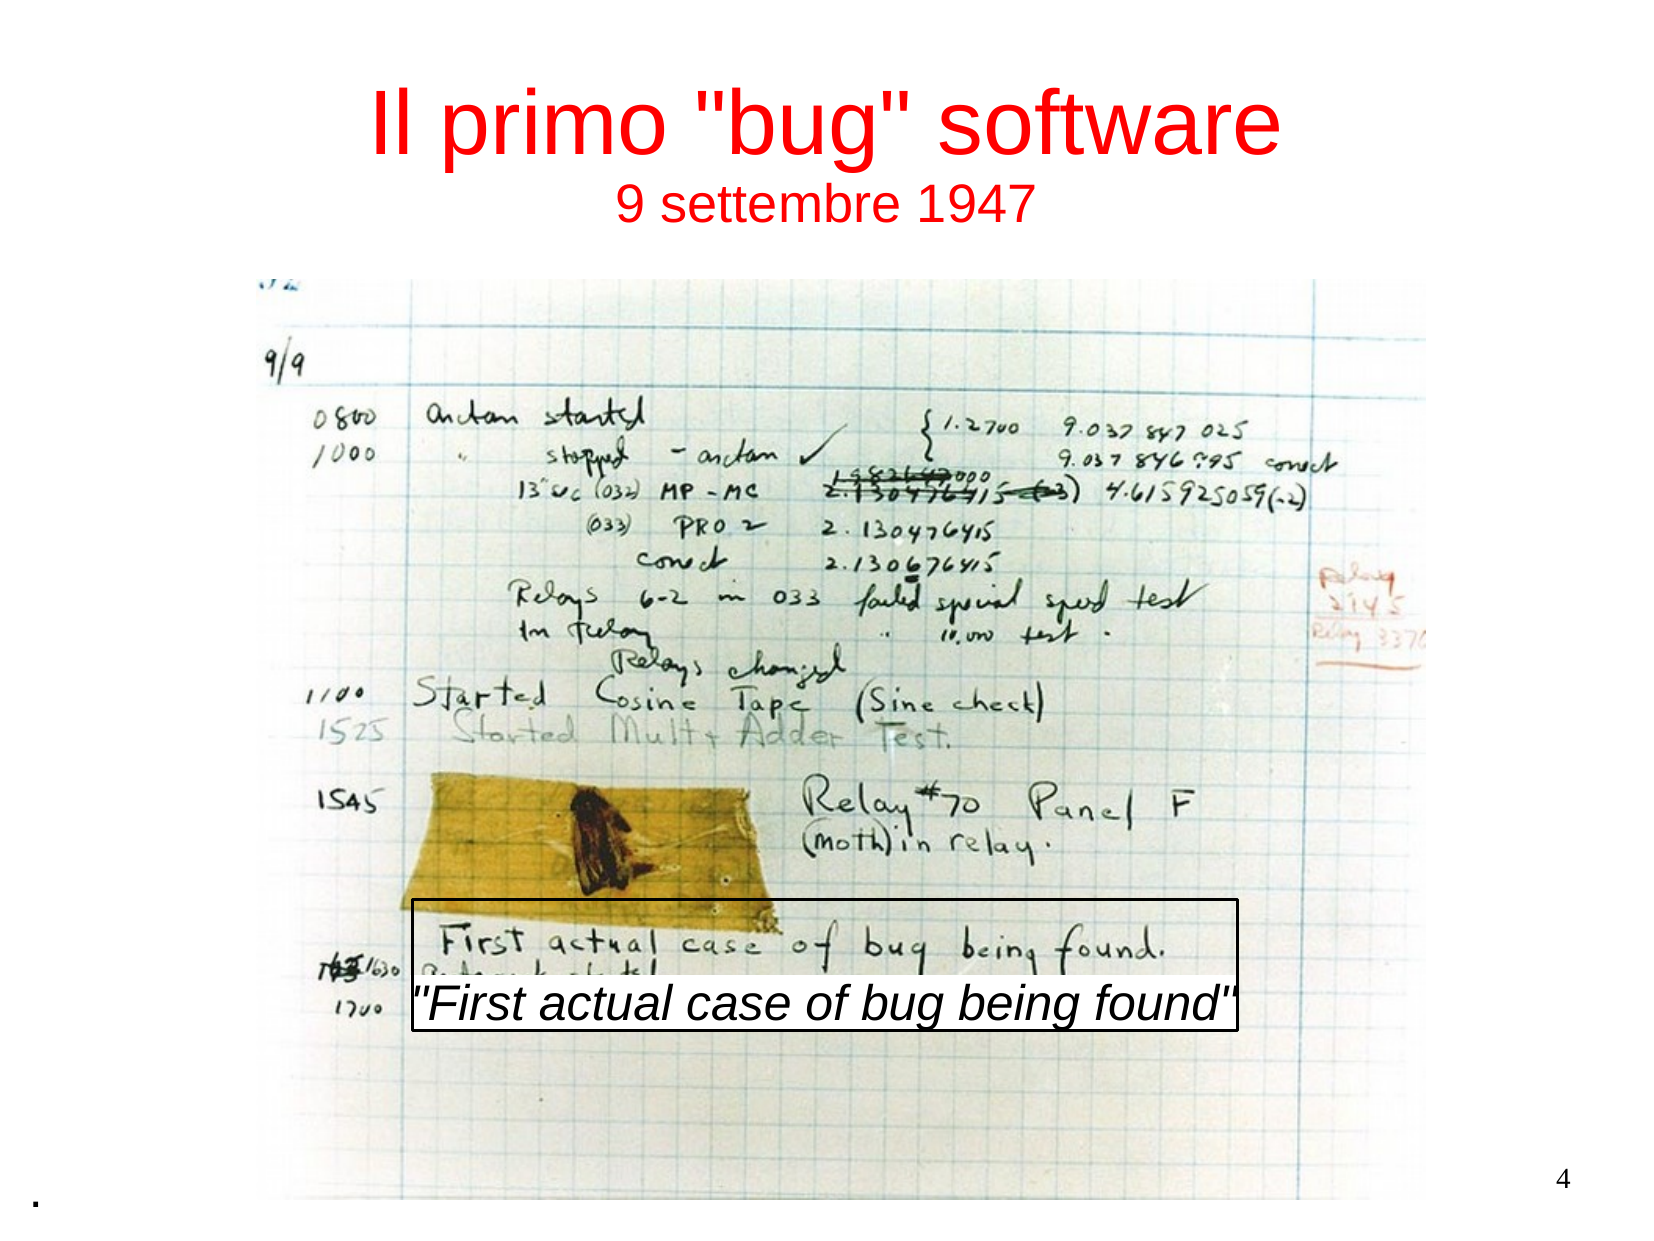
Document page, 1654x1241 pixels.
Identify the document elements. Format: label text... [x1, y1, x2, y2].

text_box "First actual case of bug being found" [414, 975, 1236, 1029]
title Il primo "bug" software 9 settembre 1947 [82, 49, 1571, 257]
picture [256, 279, 1426, 1201]
text_box . [28, 1162, 43, 1219]
